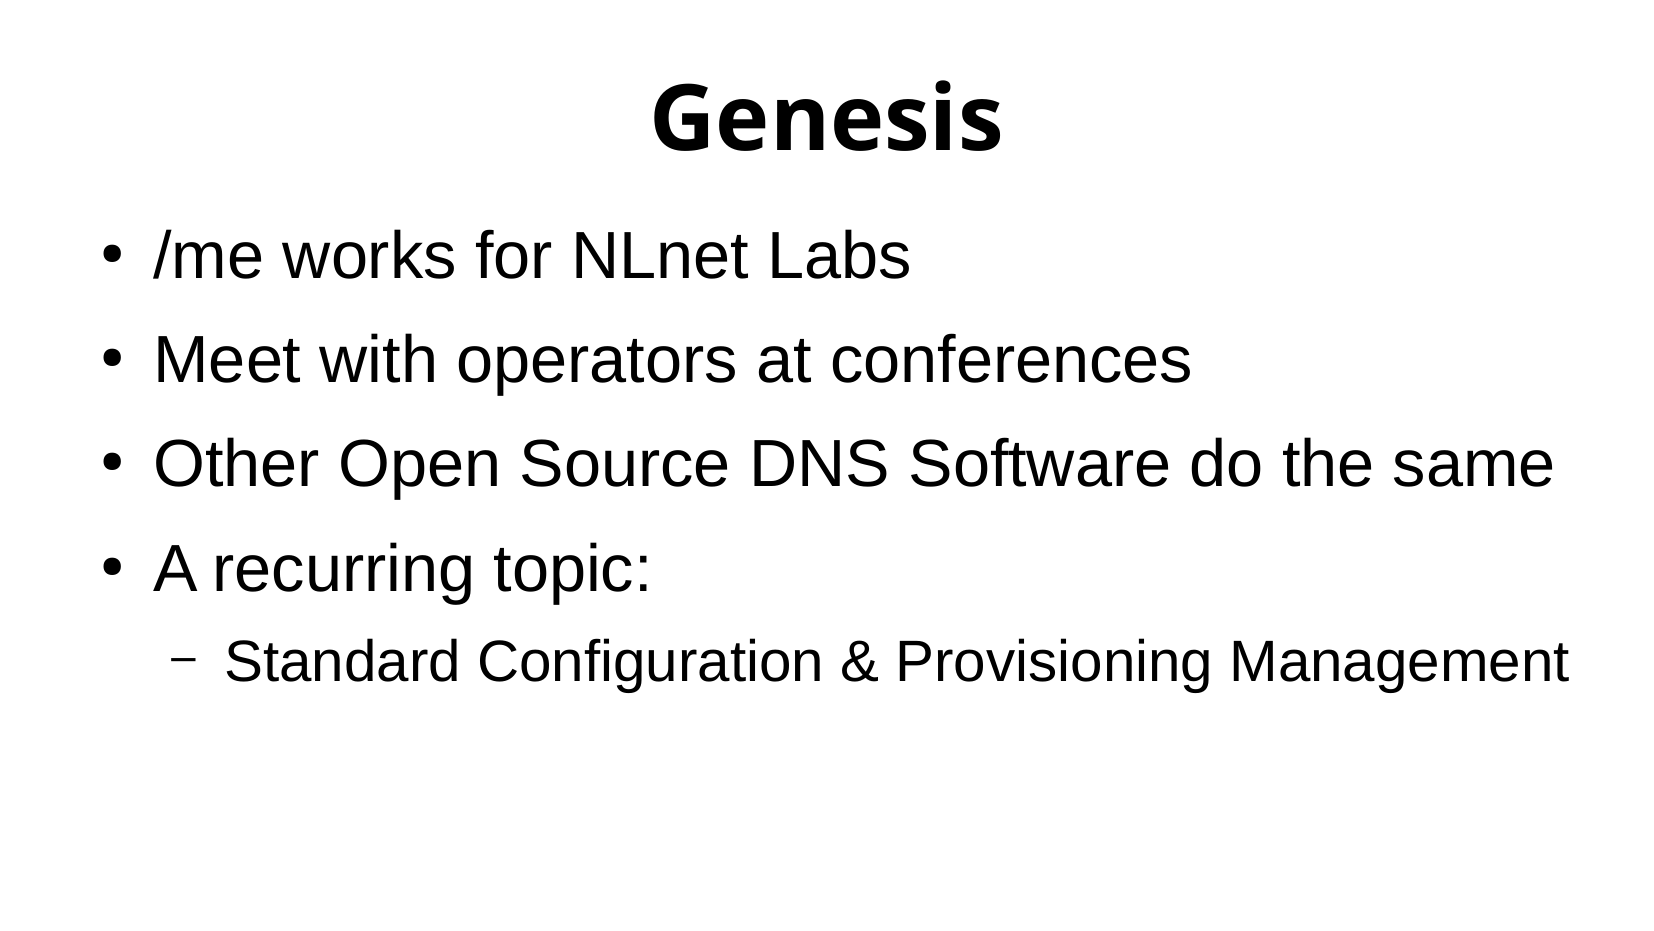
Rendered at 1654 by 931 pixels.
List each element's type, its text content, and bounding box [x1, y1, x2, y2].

list /me works for NLnet Labs Meet with operators at conferences Other Open Source DNS Software do the same A recurring topic: Standard Configuration & Provisioning Management [82, 217, 1595, 886]
title Genesis [82, 37, 1571, 193]
